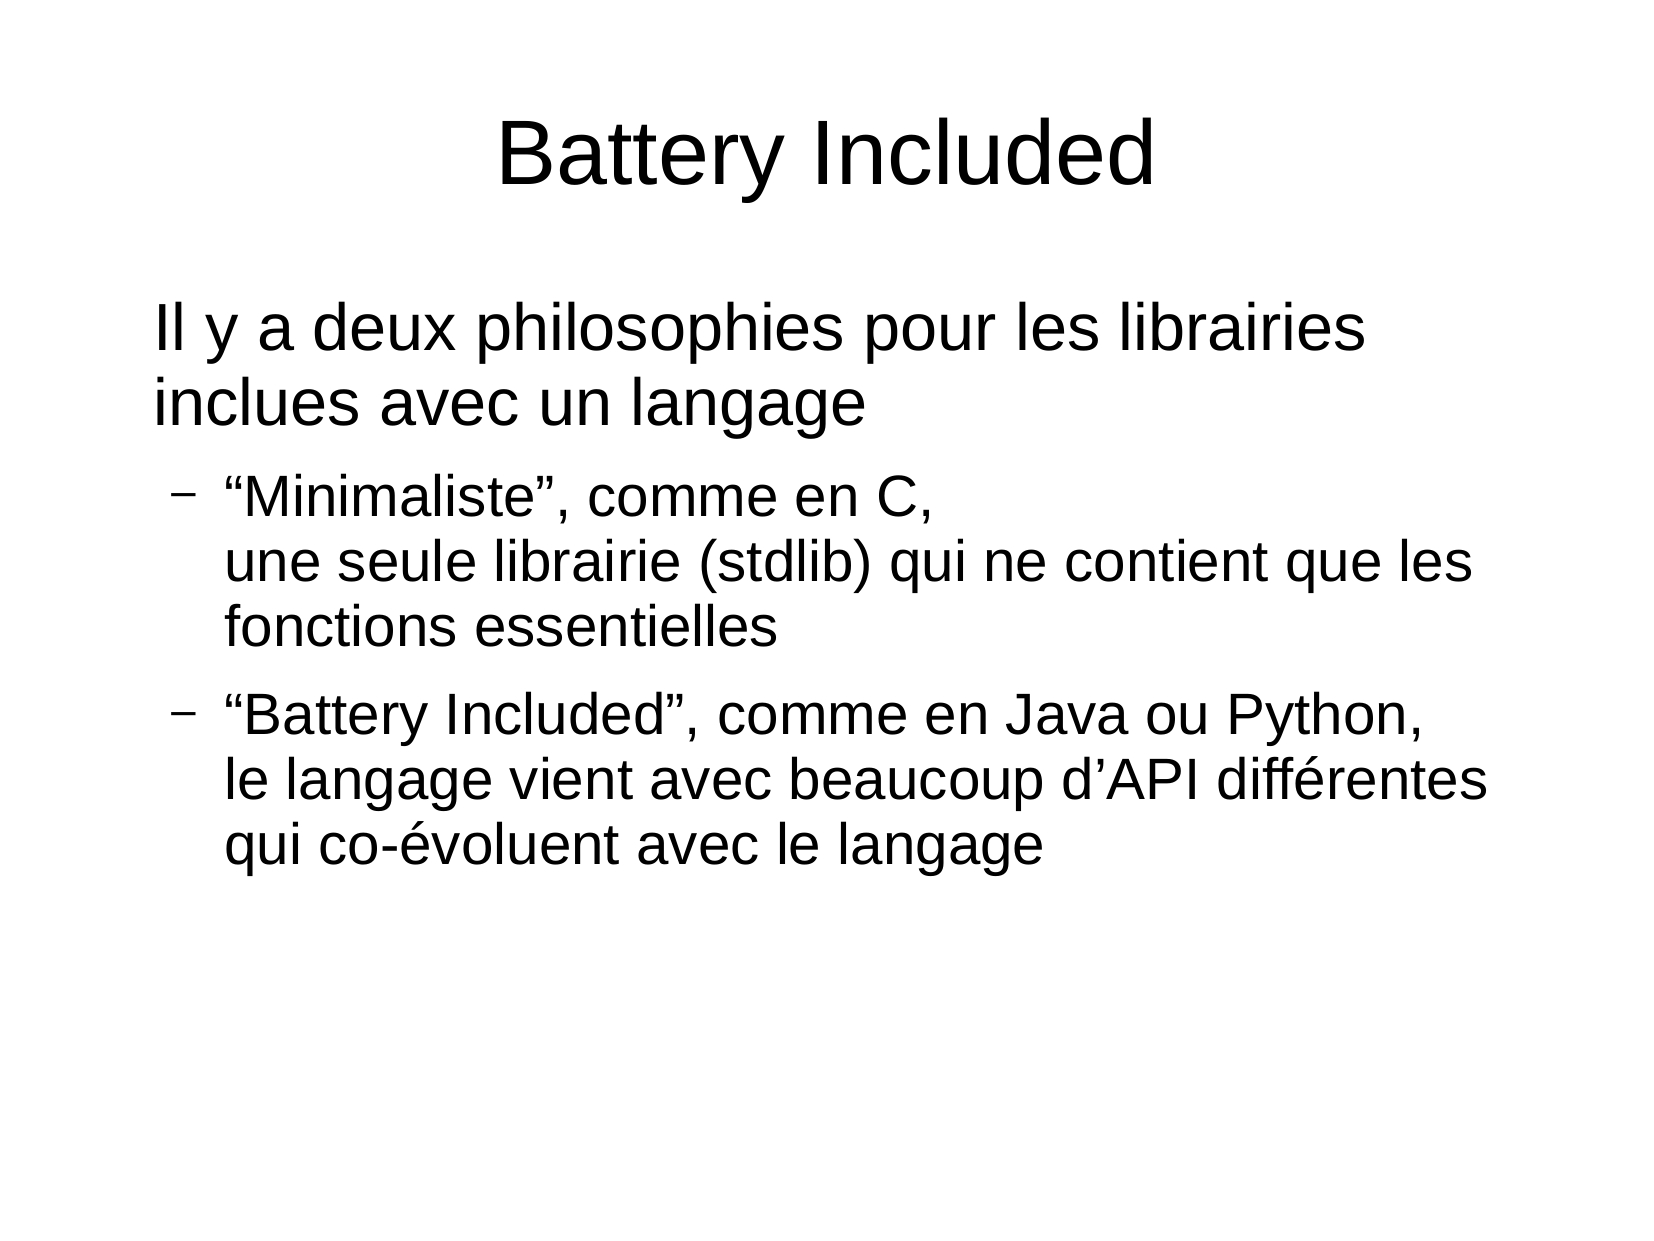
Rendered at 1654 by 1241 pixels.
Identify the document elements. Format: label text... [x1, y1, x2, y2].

title Battery Included [82, 49, 1571, 257]
list Il y a deux philosophies pour les librairies inclues avec un langage “Minimaliste”, comme en C, une seule librairie (stdlib) qui ne contient que les fonctions essentielles “Battery Included”, comme en Java ou Python, le langage vient avec beaucoup d’API différentes qui co-évoluent avec le langage [82, 290, 1571, 1141]
